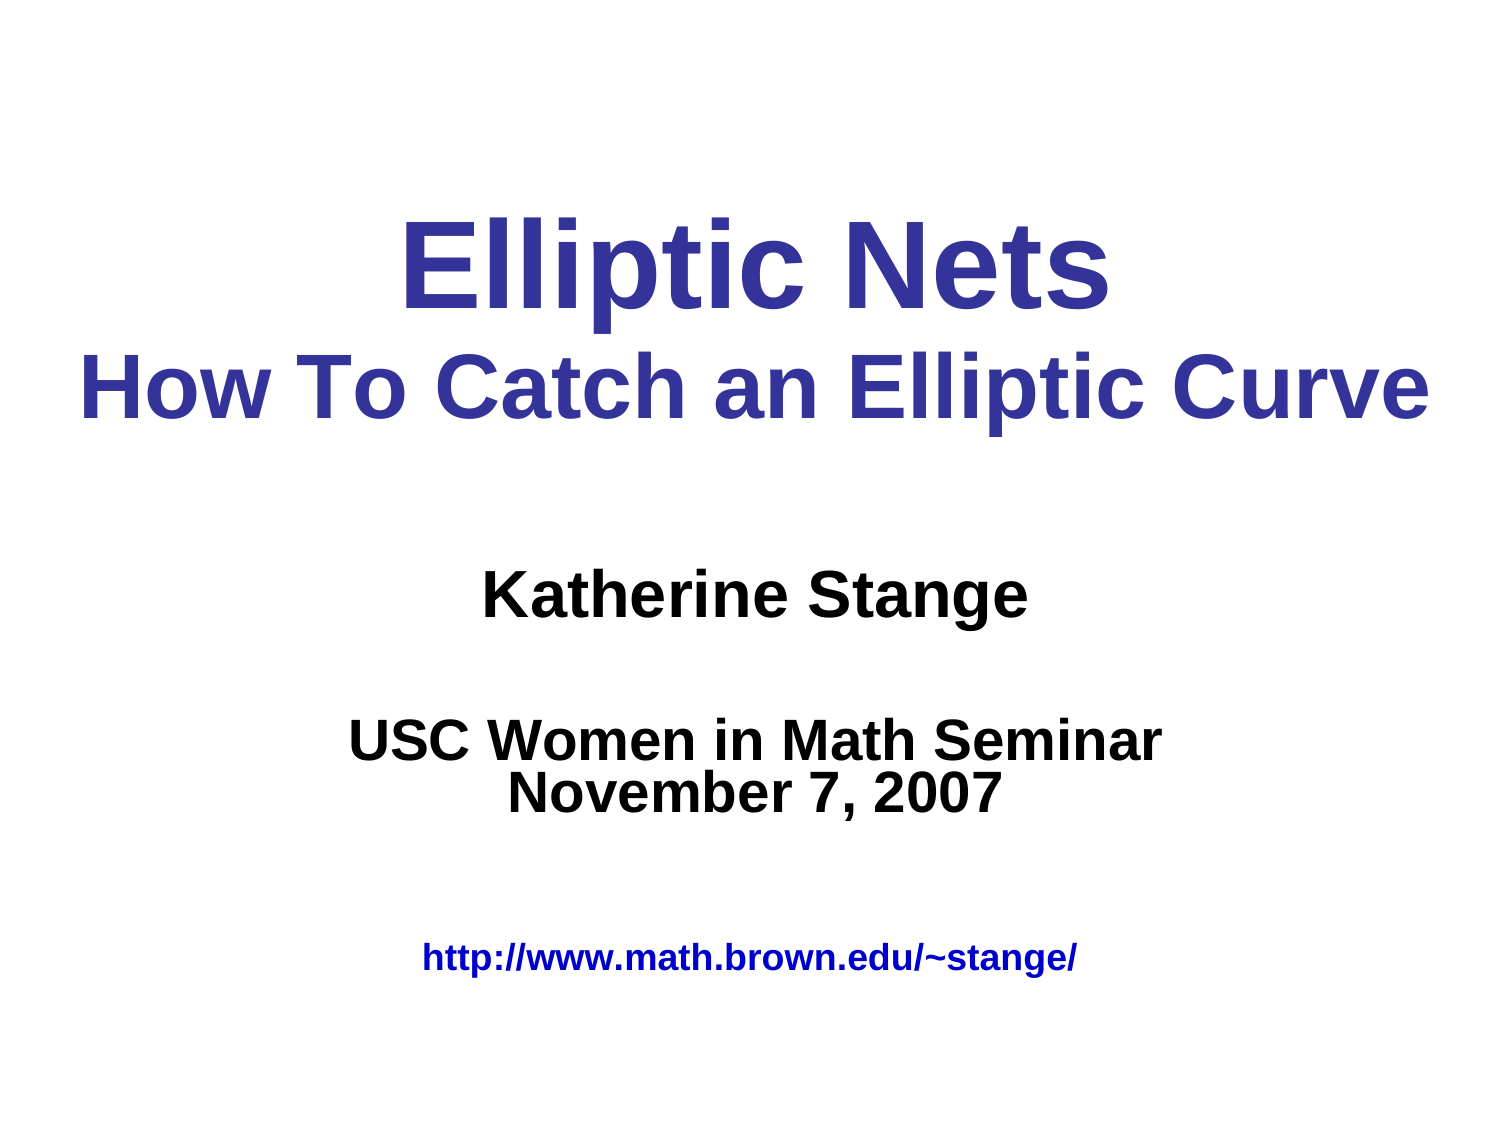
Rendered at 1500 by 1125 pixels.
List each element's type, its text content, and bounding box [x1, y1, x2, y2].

text_box http://www.math.brown.edu/~stange/ [407, 928, 1094, 987]
subtitle Katherine Stange USC Women in Math Seminar November 7, 2007 [76, 562, 1436, 835]
title Elliptic Nets How To Catch an Elliptic Curve [41, 160, 1471, 473]
